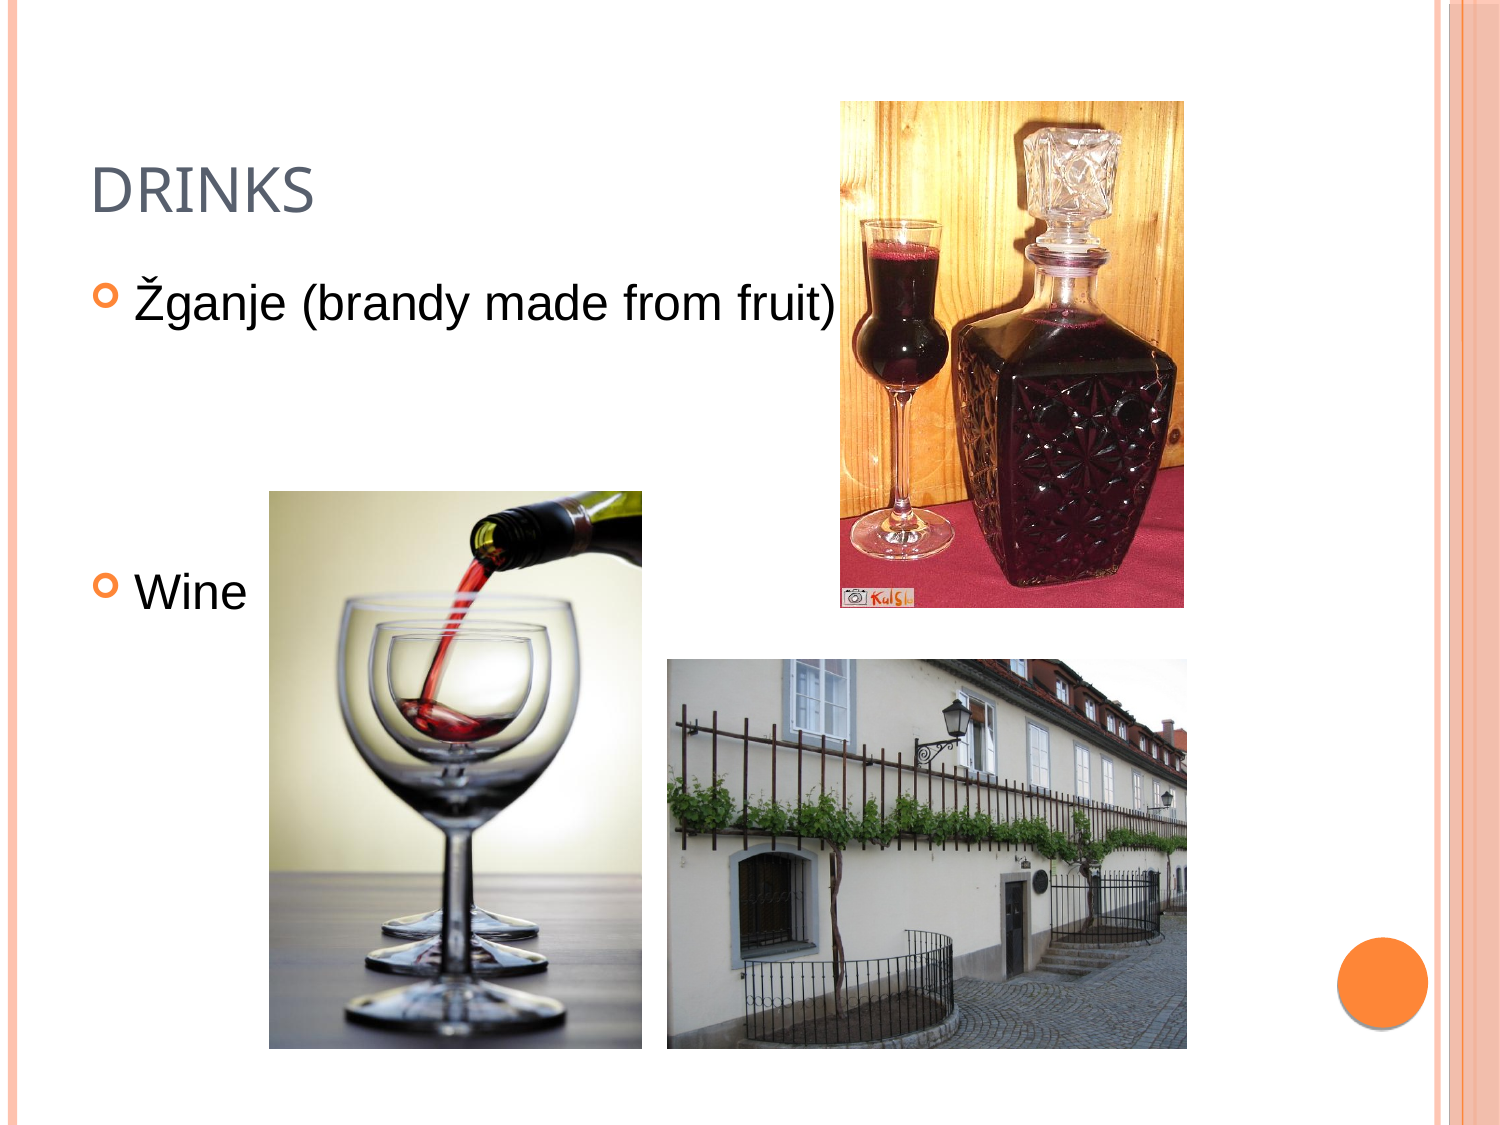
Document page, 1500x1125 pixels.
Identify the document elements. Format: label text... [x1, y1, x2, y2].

picture [667, 659, 1187, 1049]
list Žganje (brandy made from fruit) Wine [75, 262, 1300, 1062]
picture [269, 491, 642, 1049]
picture [840, 101, 1184, 608]
title DRINKS [75, 45, 1300, 233]
